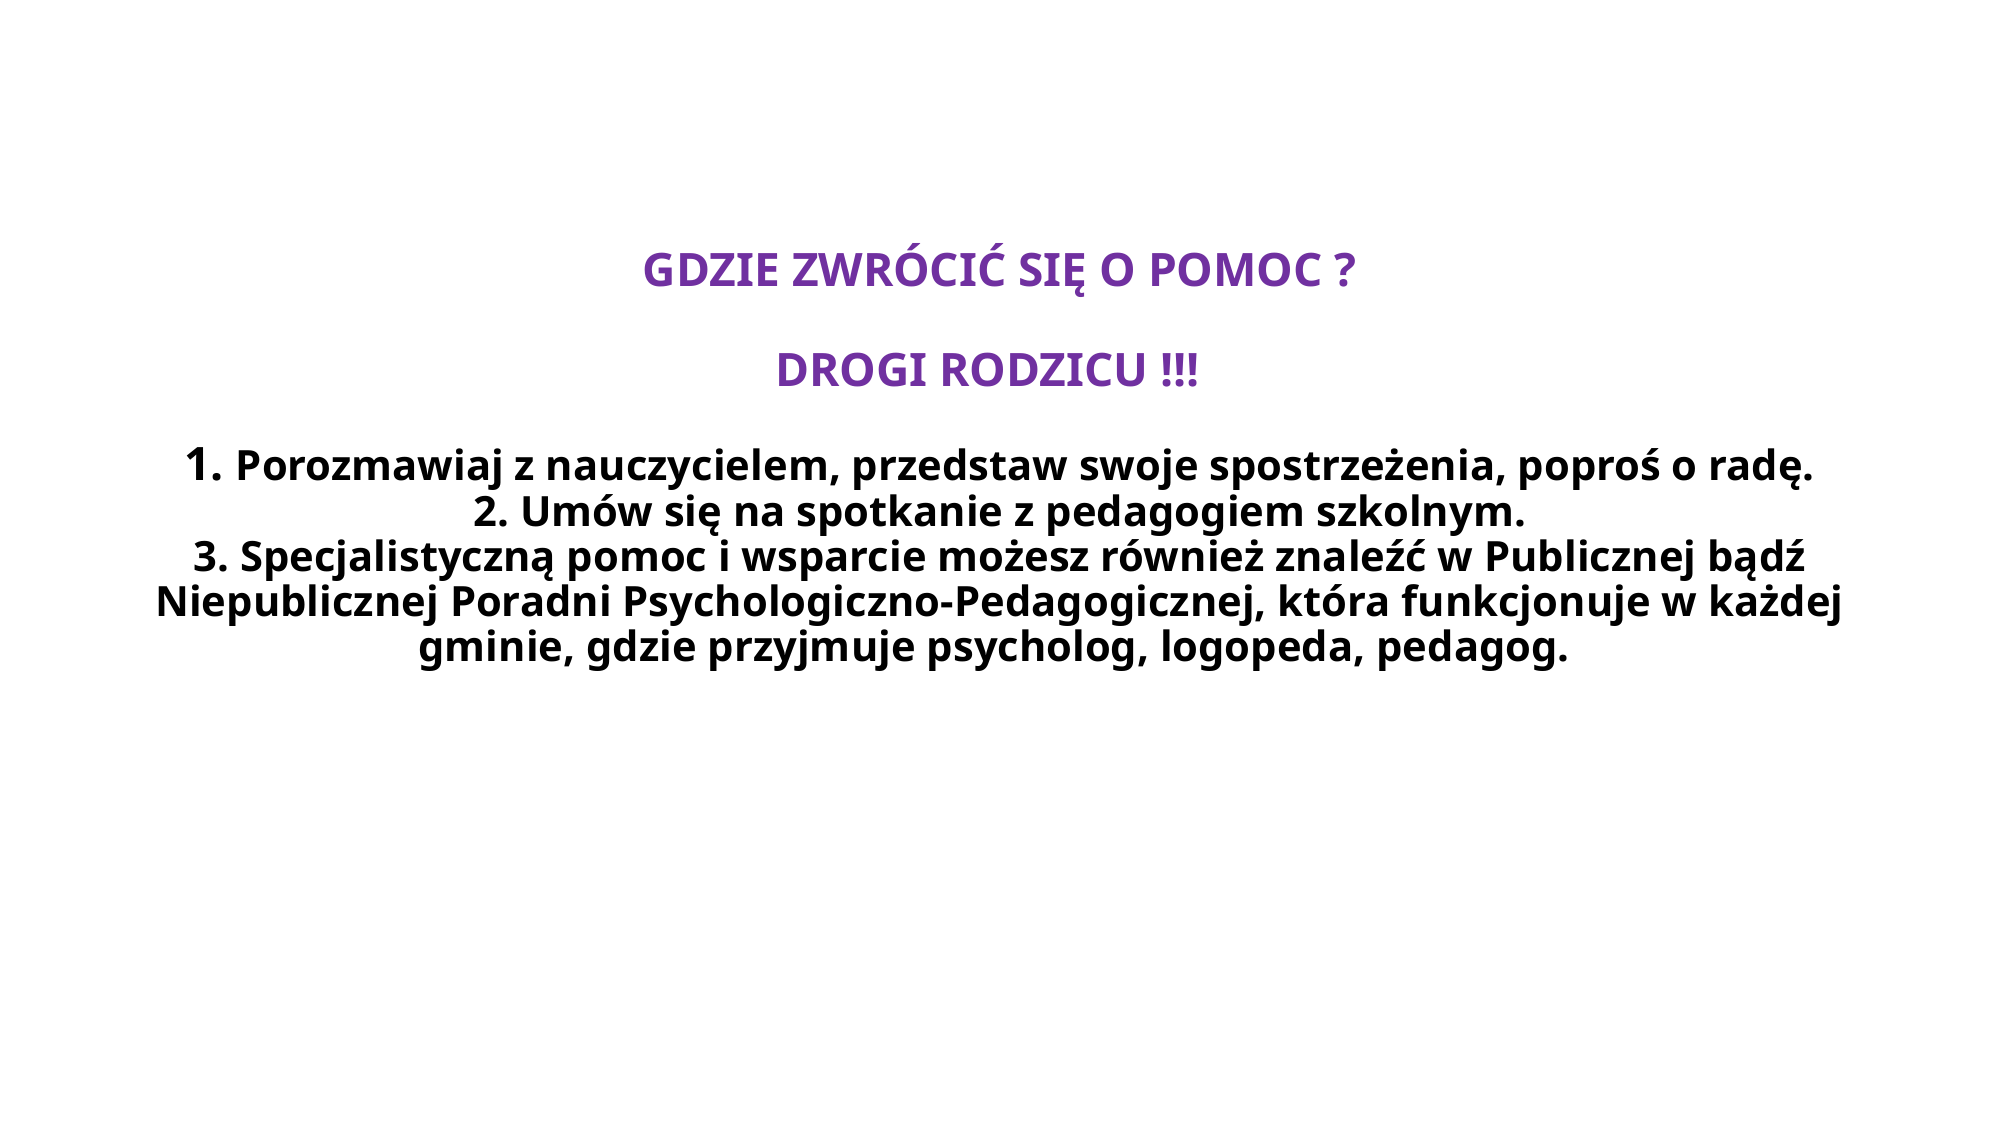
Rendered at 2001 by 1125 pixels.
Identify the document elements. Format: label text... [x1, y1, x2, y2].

title GDZIE ZWRÓCIĆ SIĘ O POMOC ? DROGI RODZICU !!! 1. Porozmawiaj z nauczycielem, przedstaw swoje spostrzeżenia, poproś o radę. 2. Umów się na spotkanie z pedagogiem szkolnym. 3. Specjalistyczną pomoc i wsparcie możesz również znaleźć w Publicznej bądź Niepublicznej Poradni Psychologiczno-Pedagogicznej, która funkcjonuje w każdej gminie, gdzie przyjmuje psycholog, logopeda, pedagog. [137, 96, 1863, 736]
